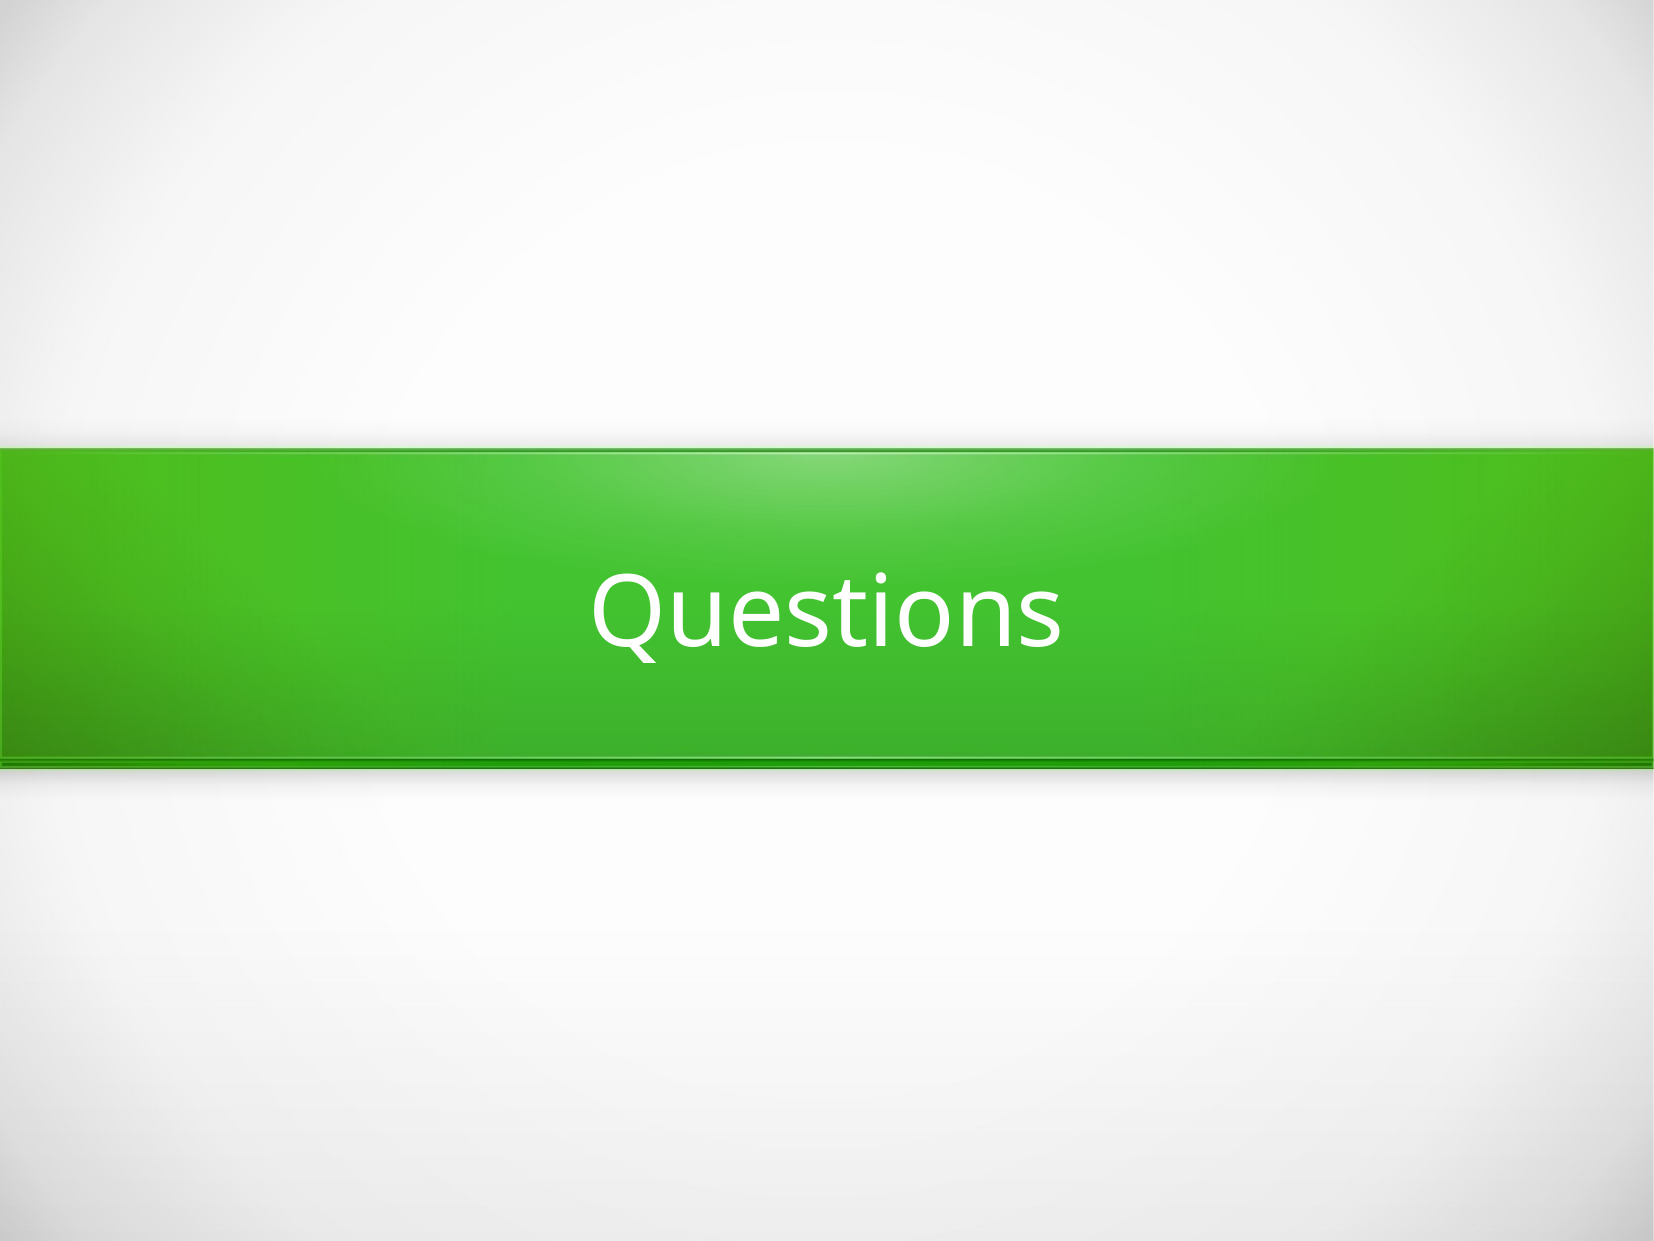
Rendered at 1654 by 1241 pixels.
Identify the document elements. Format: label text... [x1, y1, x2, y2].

picture [0, 0, 1654, 1241]
title Questions [59, 509, 1595, 716]
